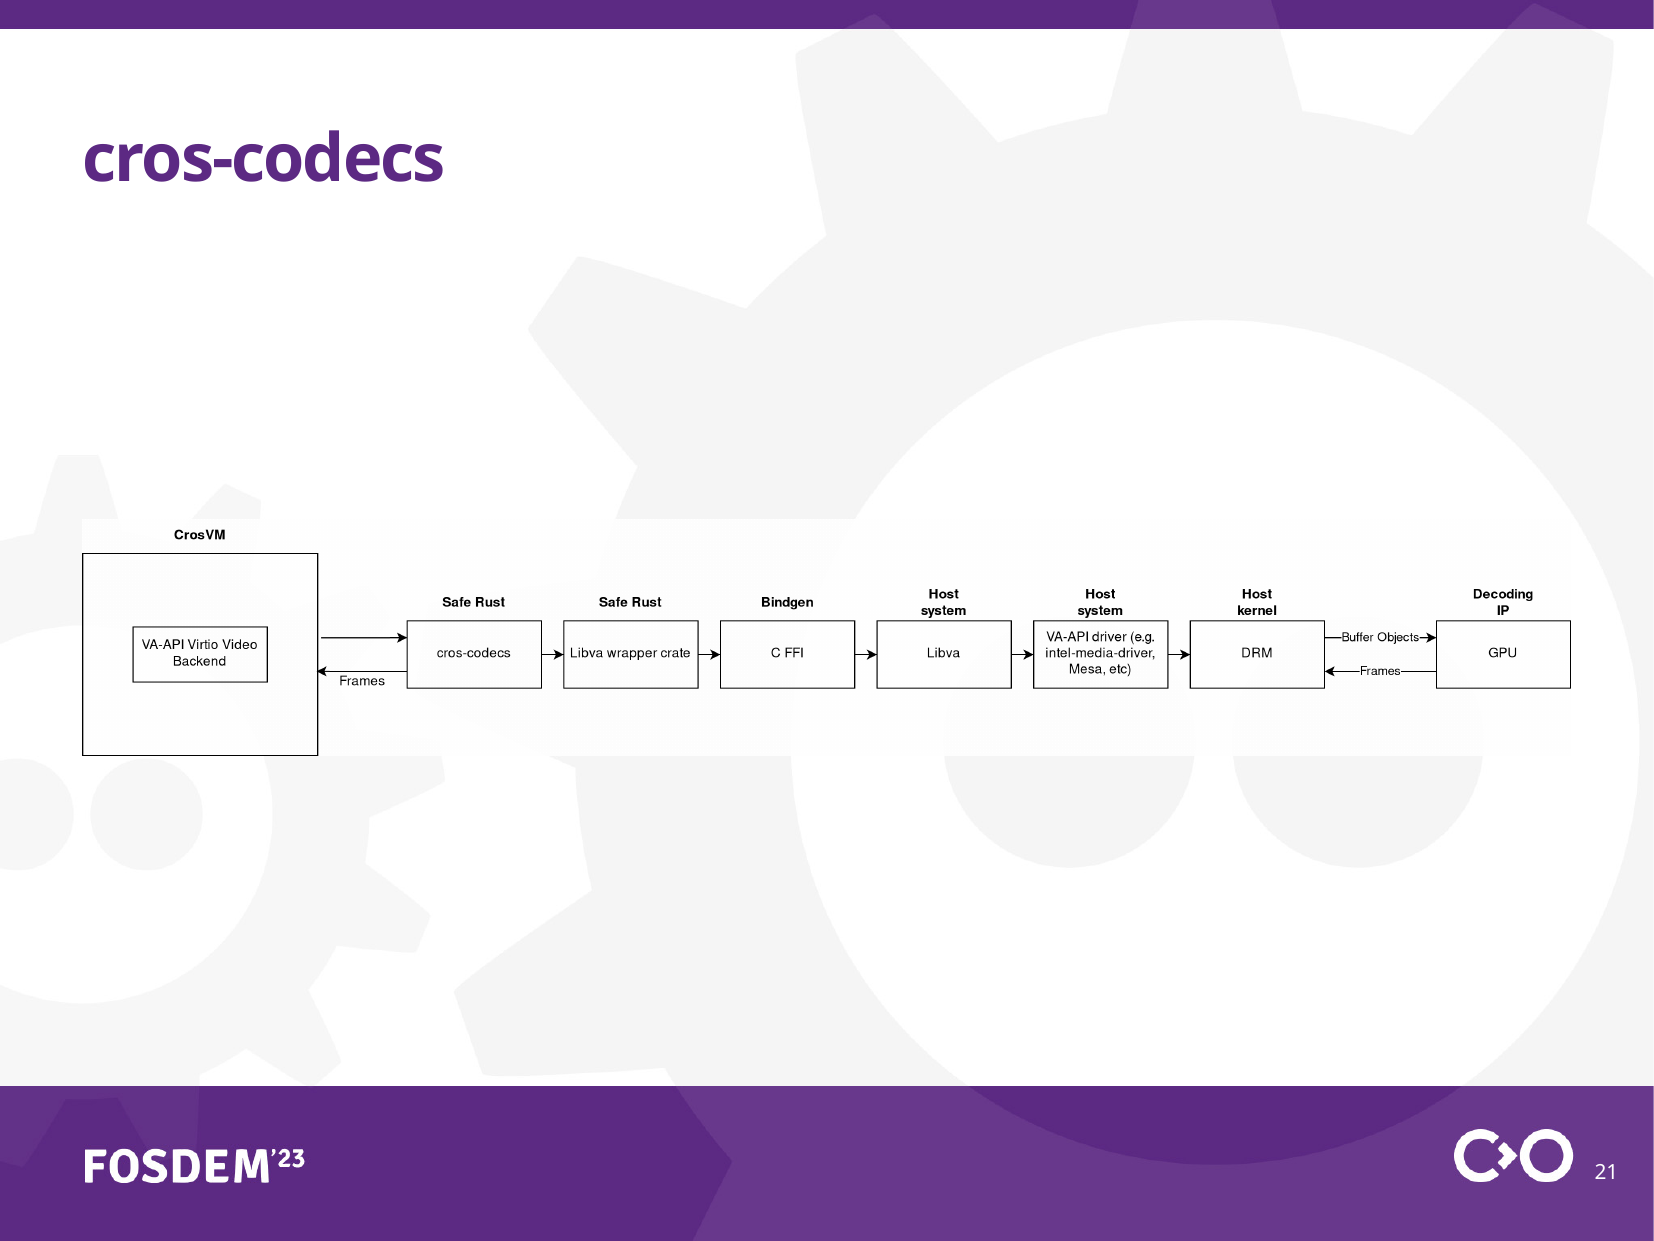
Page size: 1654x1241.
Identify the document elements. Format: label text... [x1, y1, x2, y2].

picture [0, 0, 1654, 1241]
title cros-codecs [82, 47, 1571, 201]
